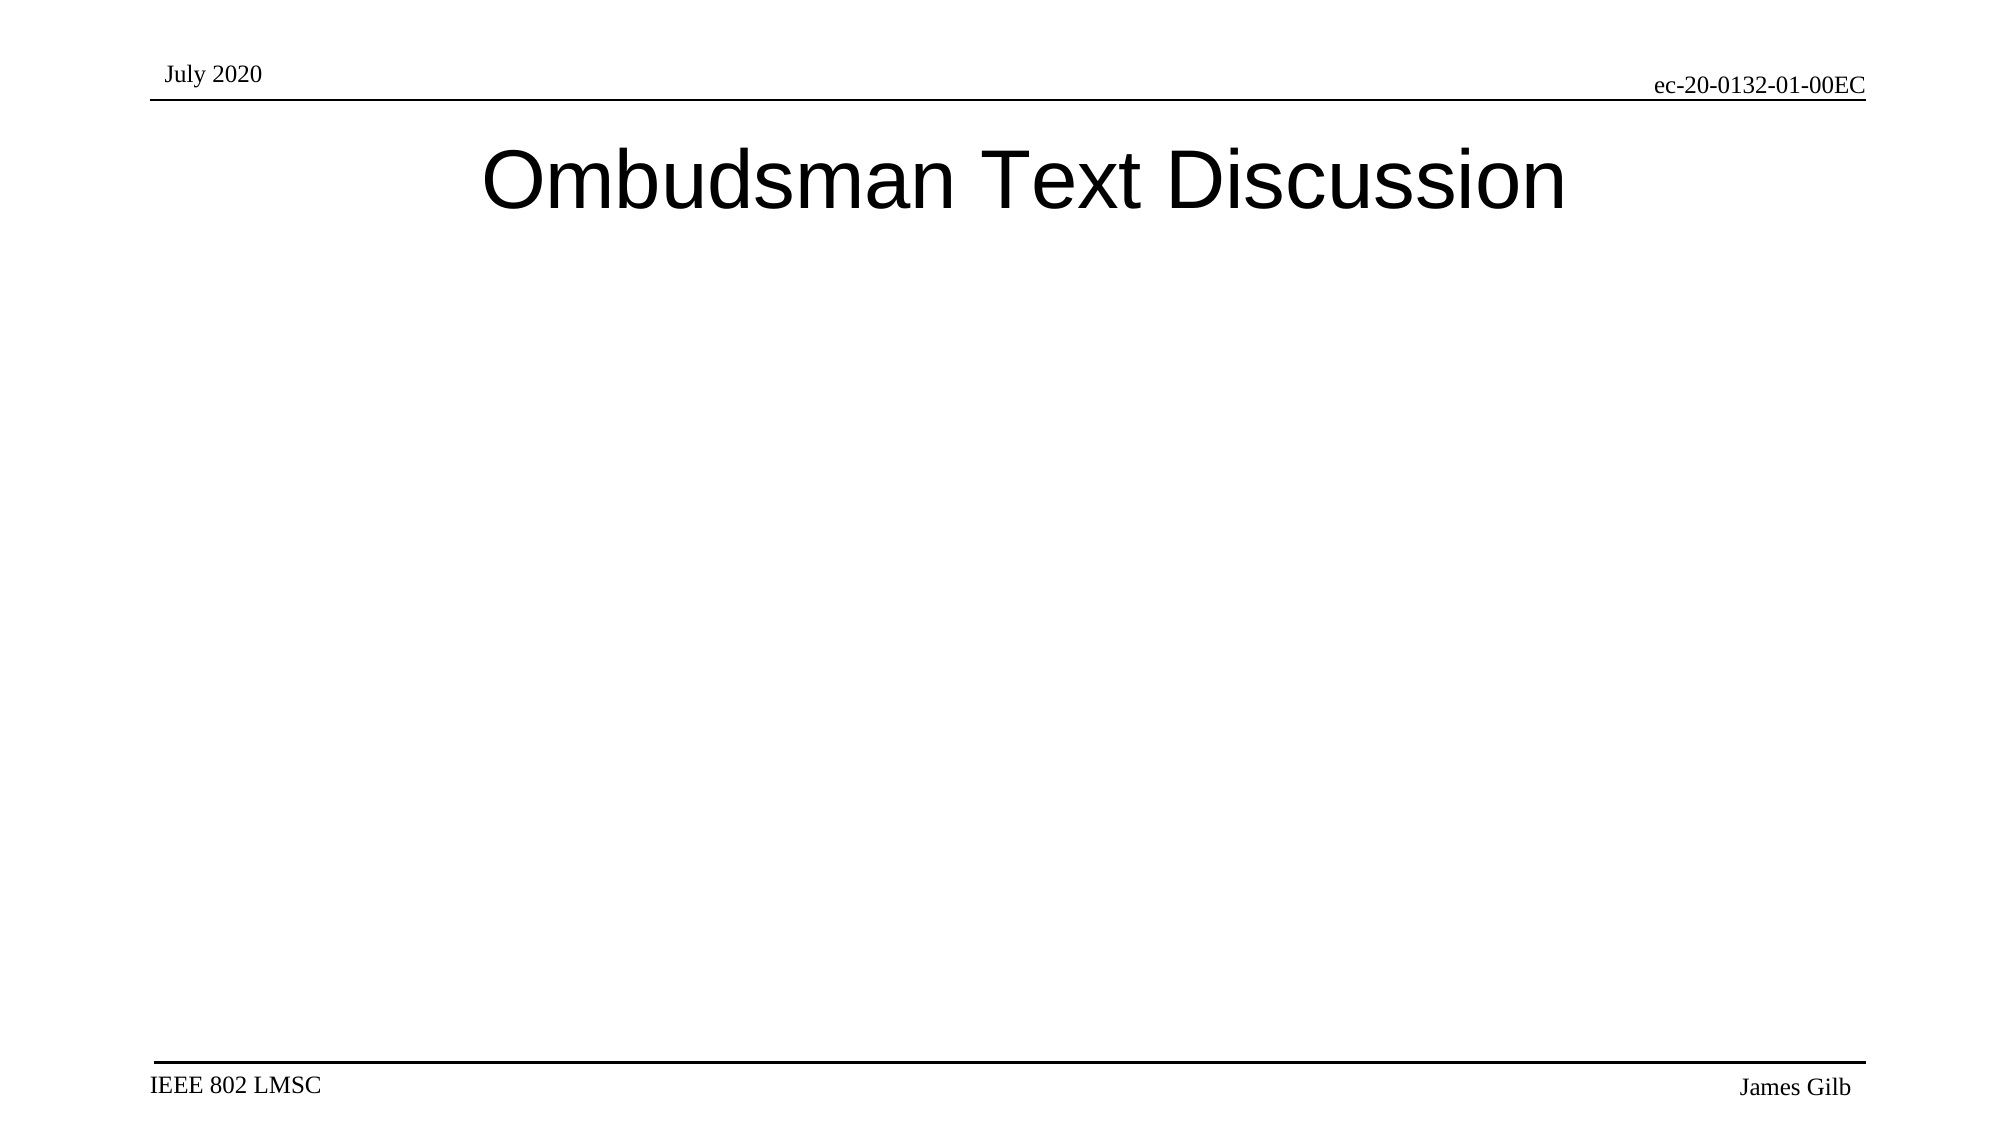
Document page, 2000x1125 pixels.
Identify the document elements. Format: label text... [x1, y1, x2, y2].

title Ombudsman Text Discussion [149, 112, 1900, 238]
